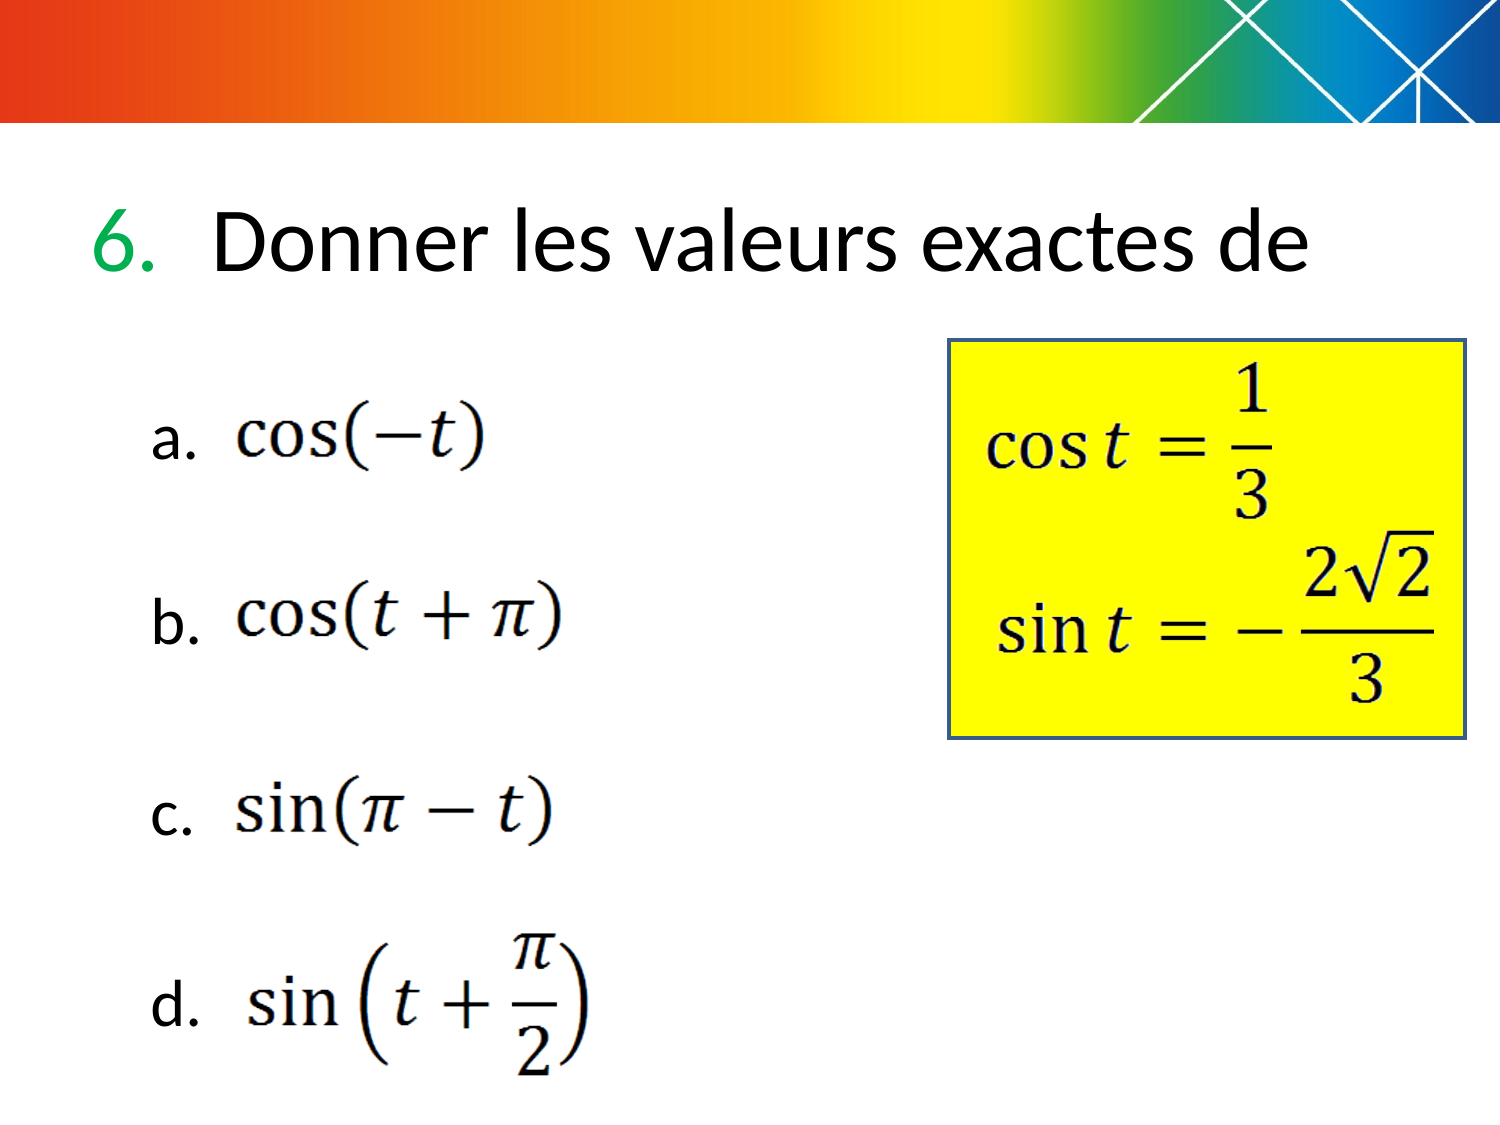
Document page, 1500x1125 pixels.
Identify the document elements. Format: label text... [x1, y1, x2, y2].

picture [234, 761, 558, 864]
picture [234, 566, 569, 668]
picture [234, 386, 490, 489]
picture [1340, 0, 1500, 123]
picture [0, 0, 1359, 123]
text_box a. b. c. d. [135, 385, 821, 1049]
picture [984, 351, 1434, 719]
title Donner les valeurs exactes de [75, 163, 1426, 305]
picture [246, 924, 595, 1090]
text_box [949, 339, 1465, 739]
